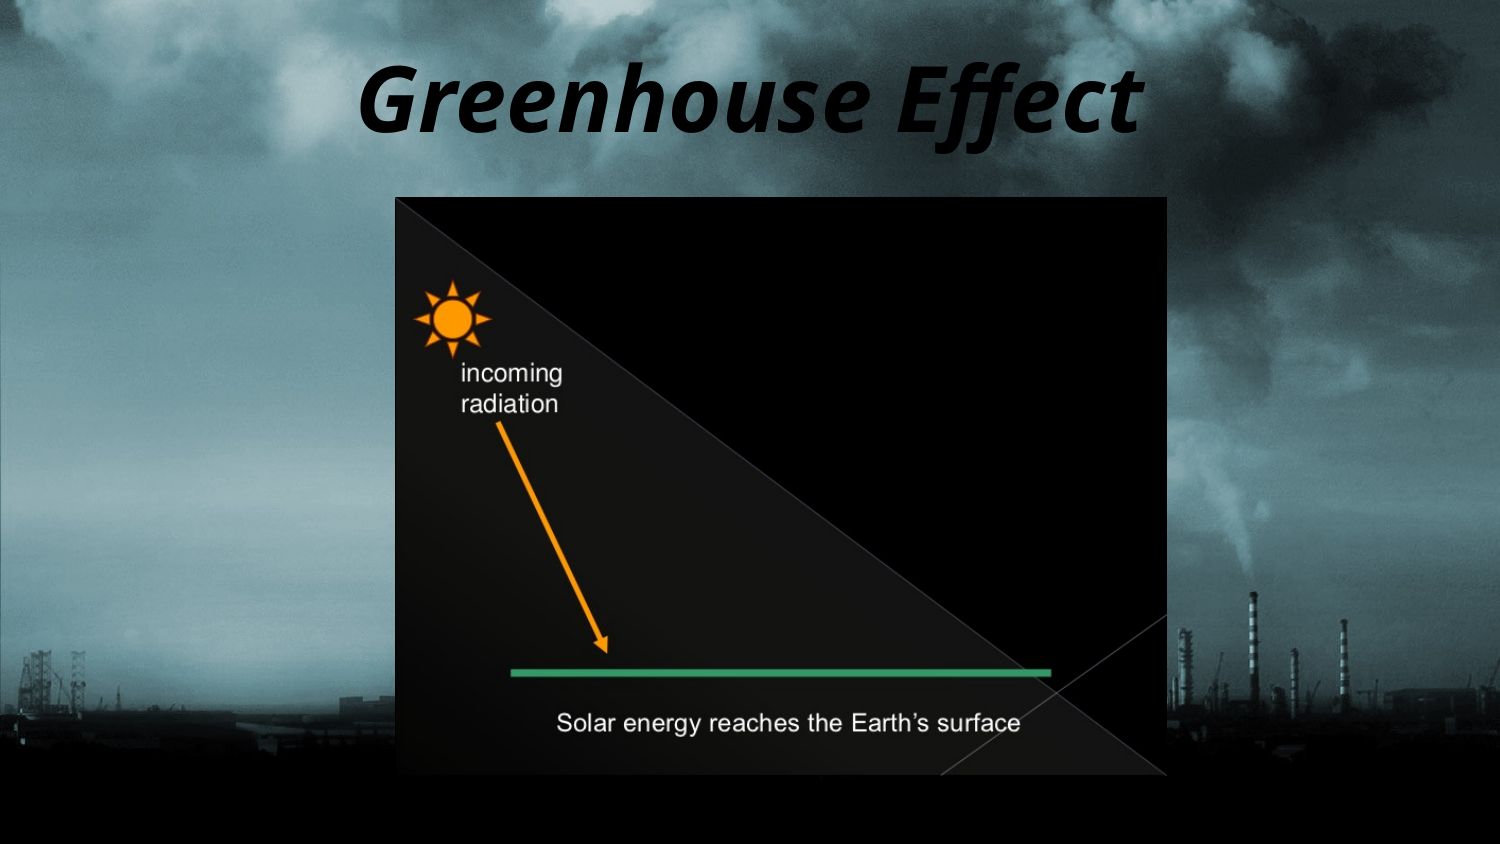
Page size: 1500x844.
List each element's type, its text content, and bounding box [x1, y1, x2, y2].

title Greenhouse Effect [75, 33, 1425, 175]
picture [0, 0, 1500, 844]
